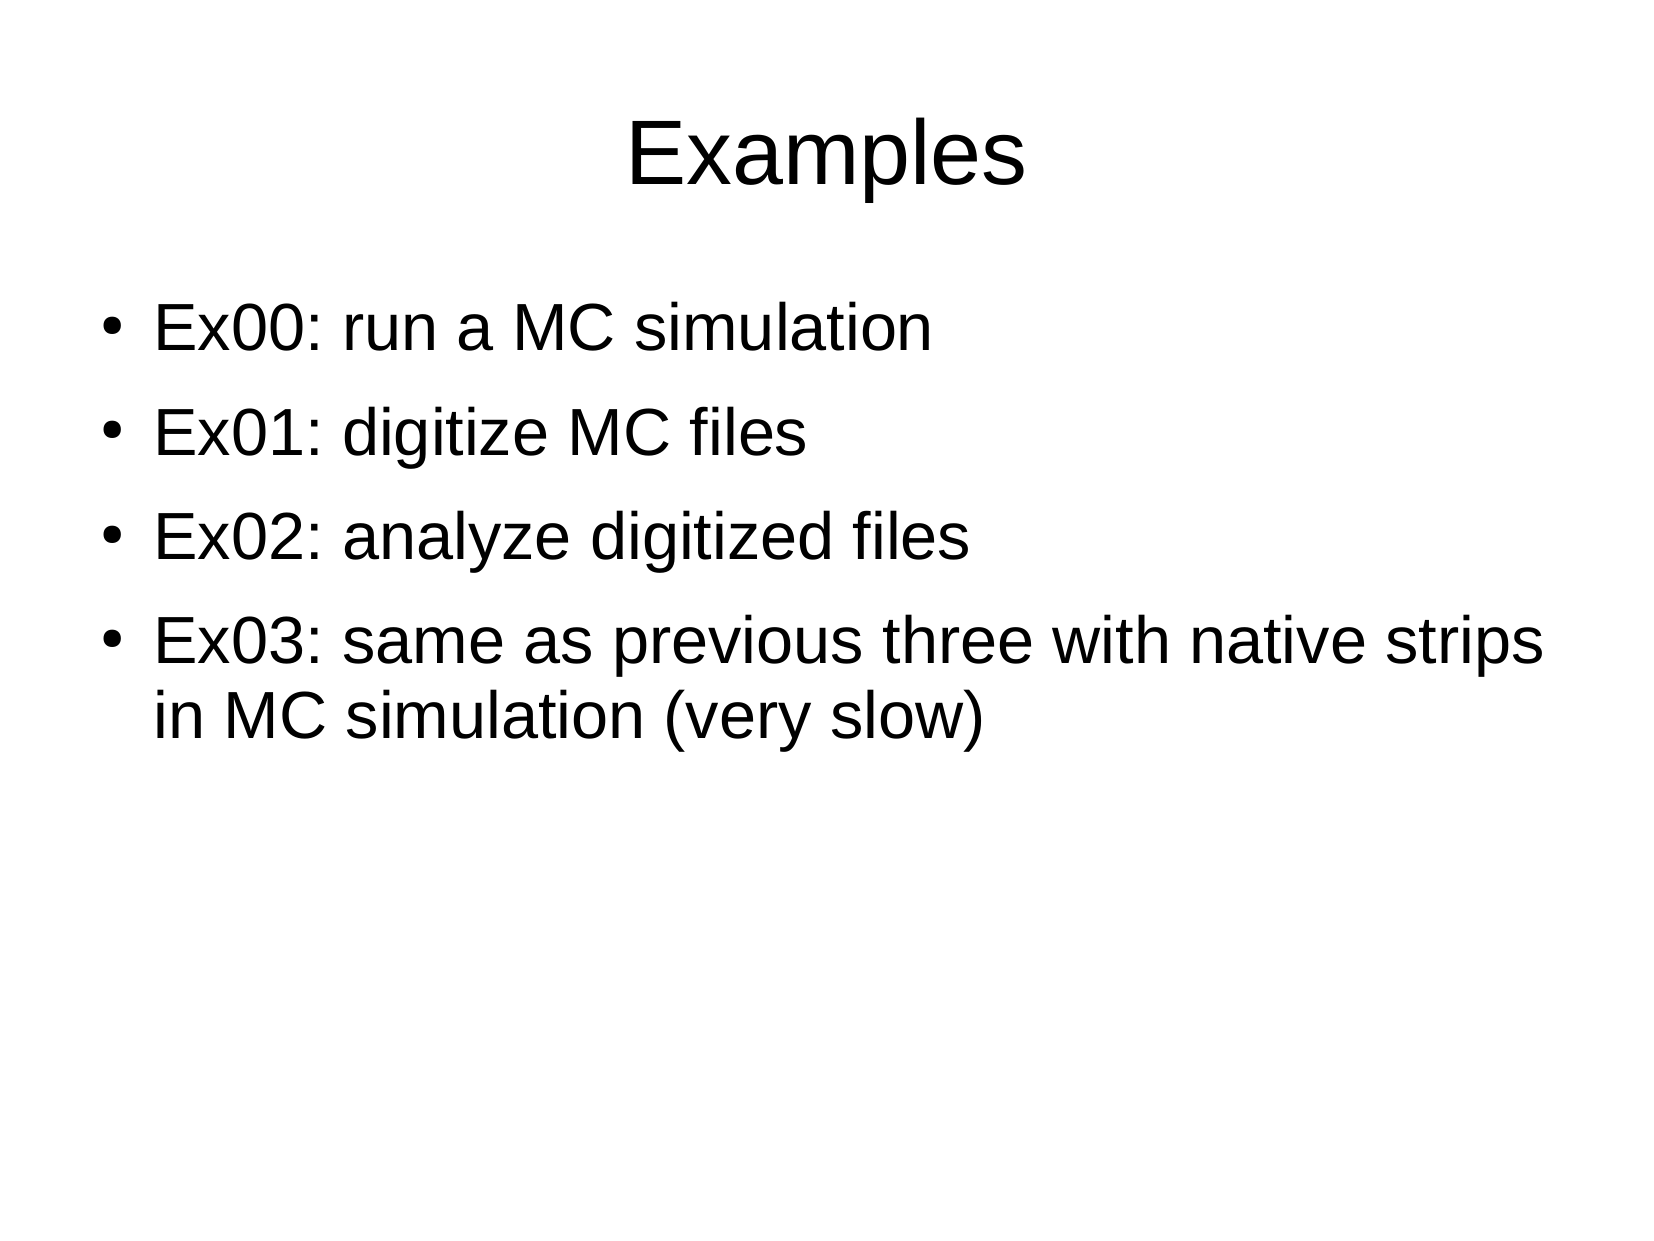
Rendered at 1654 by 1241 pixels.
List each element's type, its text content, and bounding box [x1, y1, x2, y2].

list Ex00: run a MC simulation Ex01: digitize MC files Ex02: analyze digitized files Ex03: same as previous three with native strips in MC simulation (very slow) [82, 290, 1571, 1010]
title Examples [82, 49, 1571, 257]
